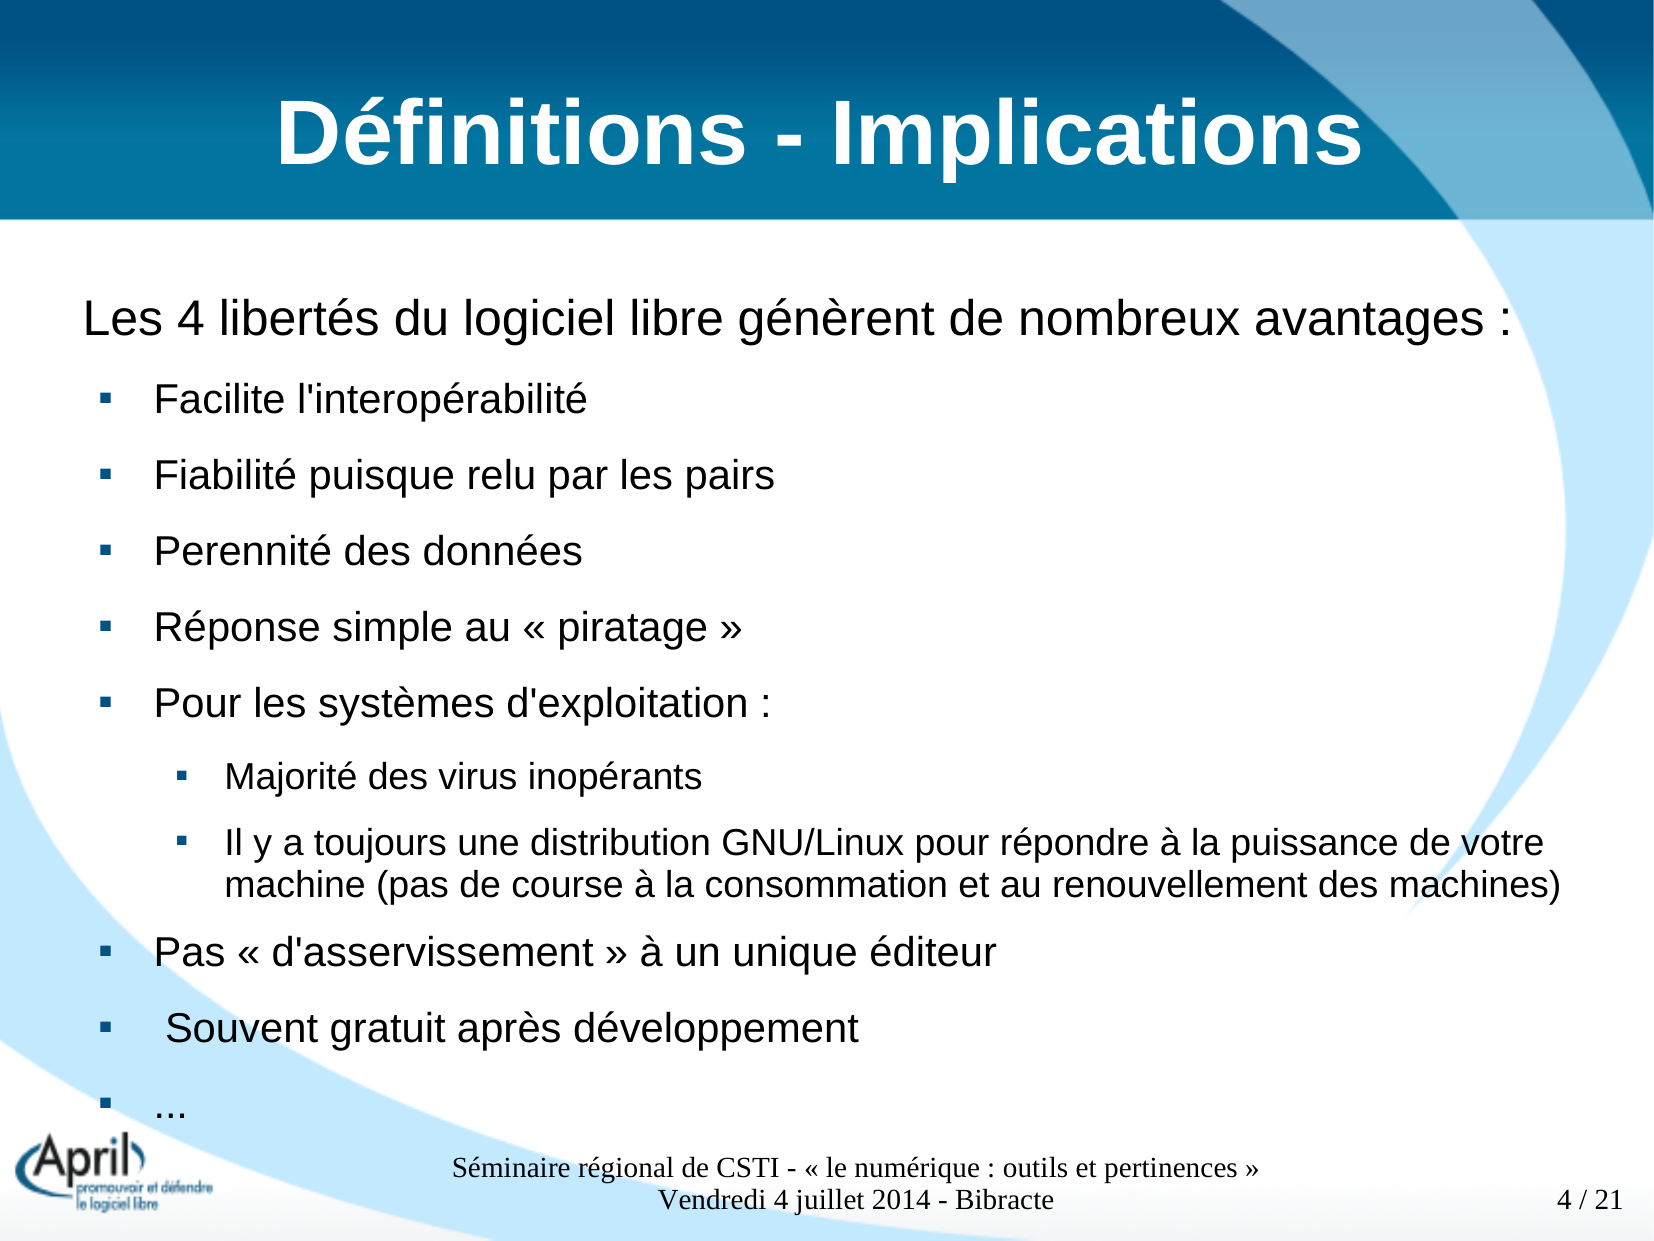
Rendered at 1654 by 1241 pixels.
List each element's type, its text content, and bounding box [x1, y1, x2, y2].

picture [0, 0, 1654, 1241]
title Définitions - Implications [76, 29, 1565, 237]
list Les 4 libertés du logiciel libre génèrent de nombreux avantages : Facilite l'interopérabilité Fiabilité puisque relu par les pairs Perennité des données Réponse simple au « piratage » Pour les systèmes d'exploitation : Majorité des virus inopérants Il y a toujours une distribution GNU/Linux pour répondre à la puissance de votre machine (pas de course à la consommation et au renouvellement des machines) Pas « d'asservissement » à un unique éditeur Souvent gratuit après développement ... [82, 290, 1571, 1213]
